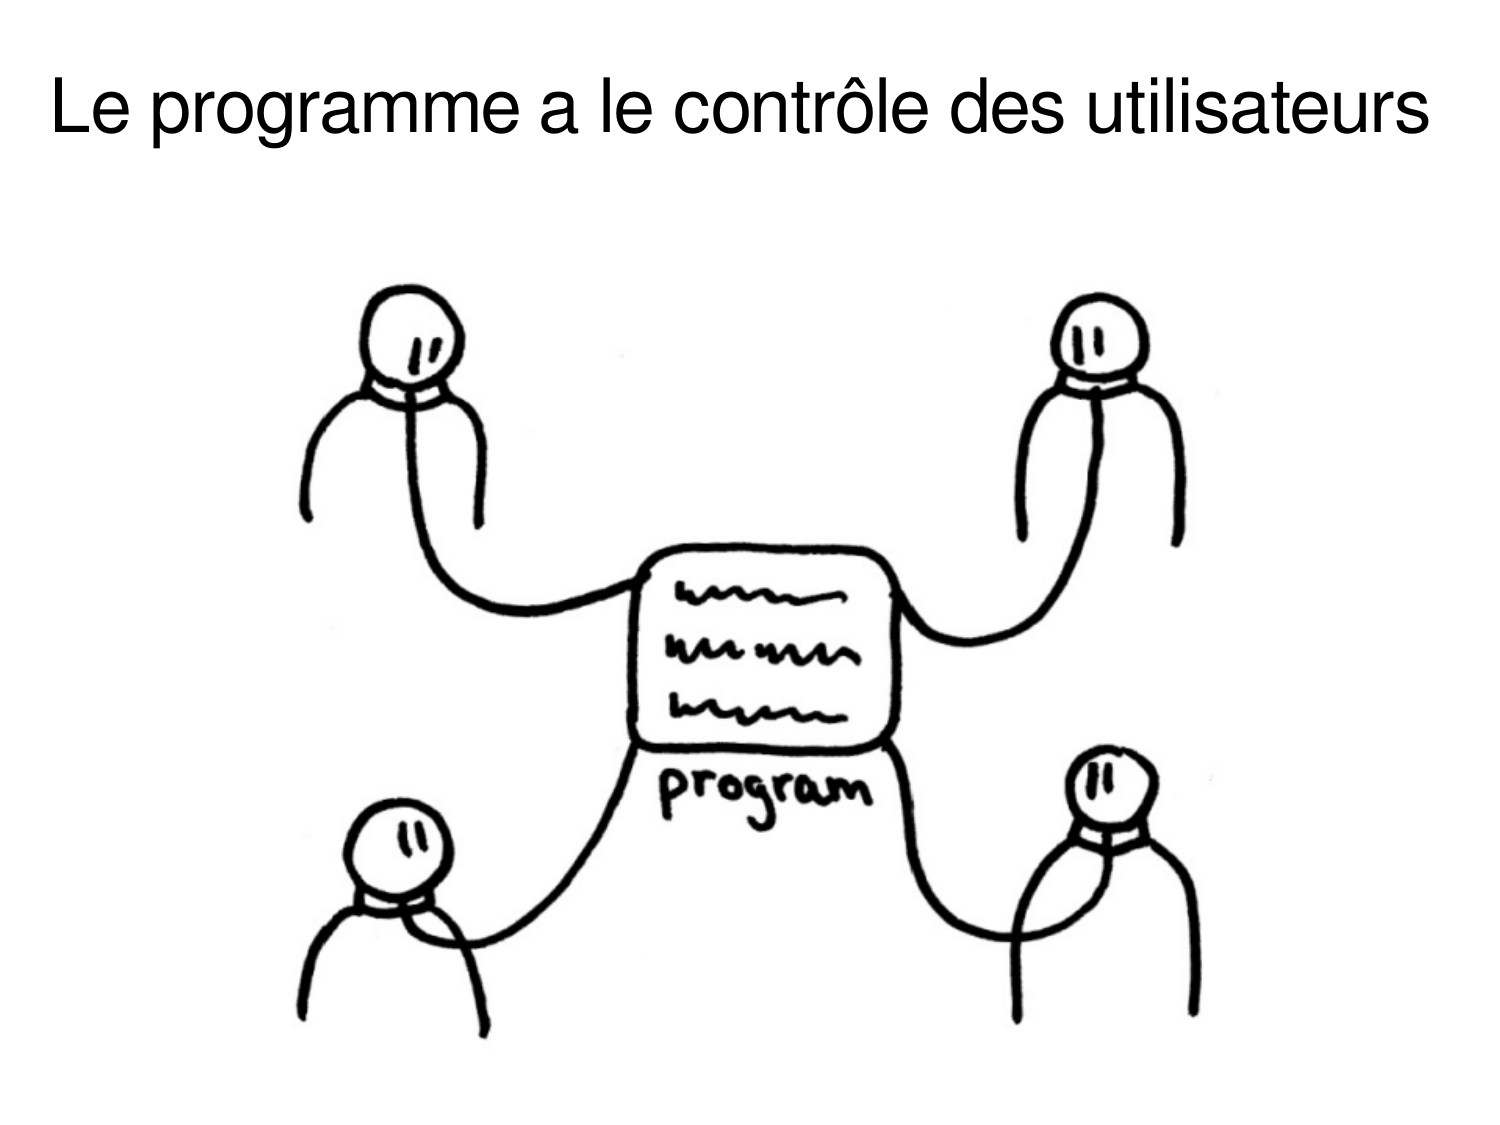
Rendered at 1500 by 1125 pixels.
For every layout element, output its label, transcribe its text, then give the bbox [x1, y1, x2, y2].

text_box Le programme a le contrôle des utilisateurs [0, 56, 1500, 252]
picture [126, 252, 1374, 1061]
